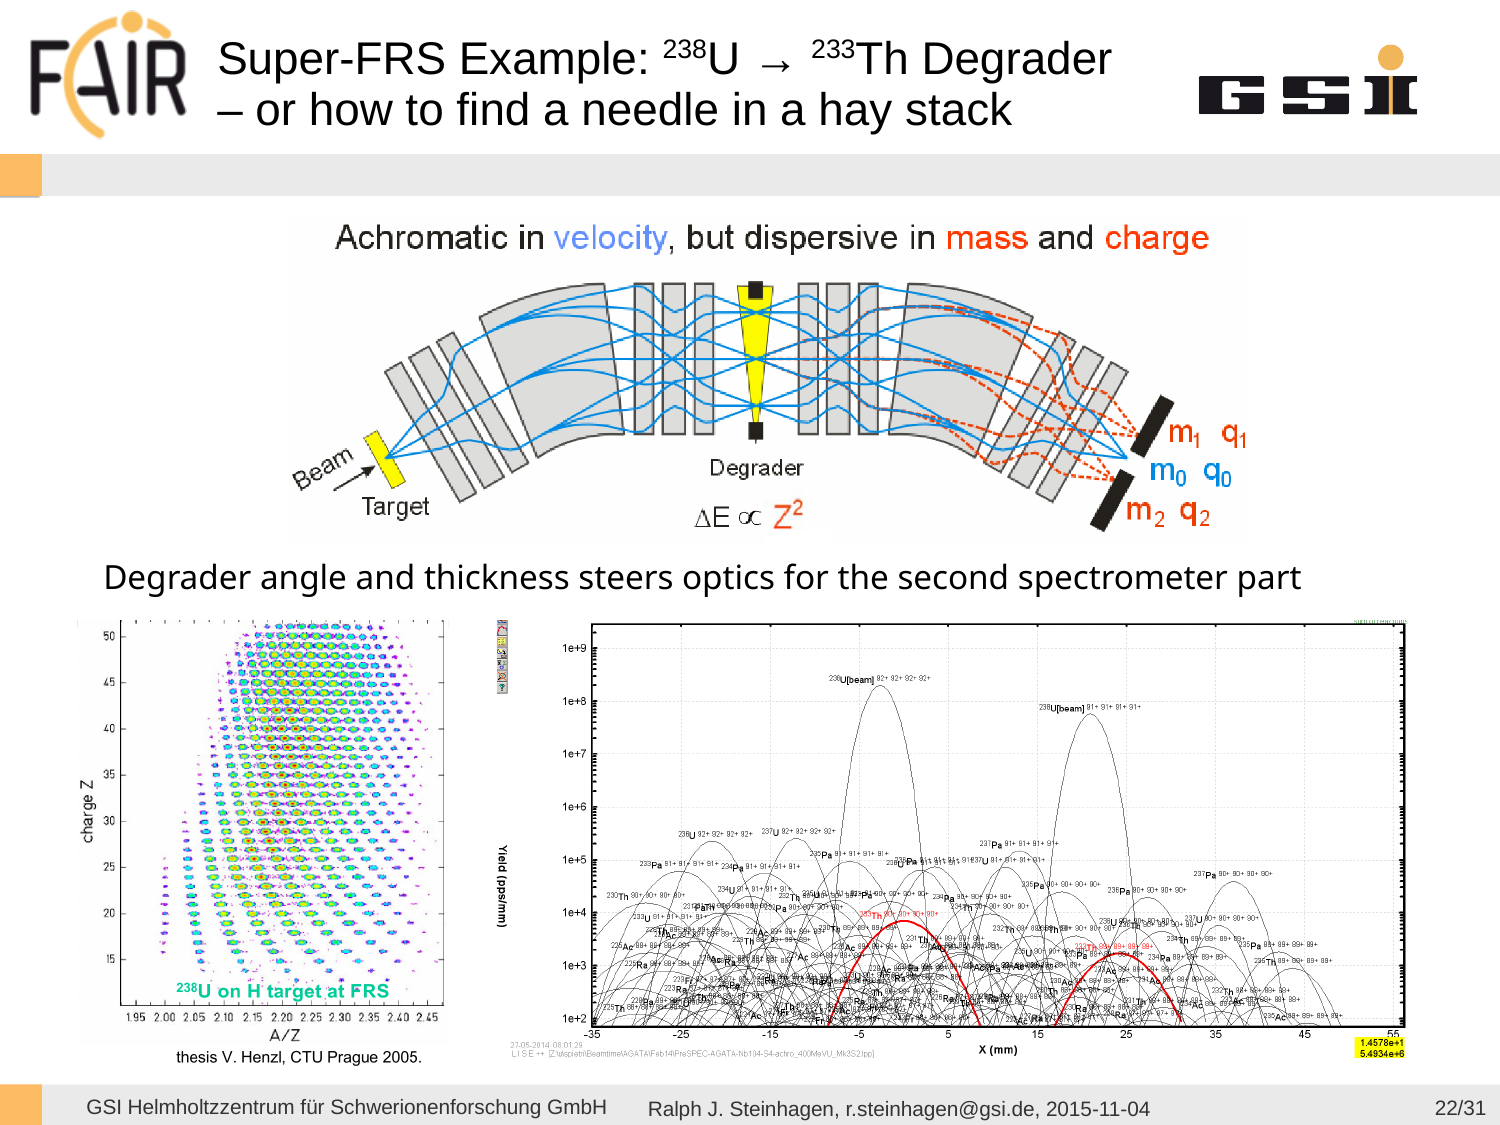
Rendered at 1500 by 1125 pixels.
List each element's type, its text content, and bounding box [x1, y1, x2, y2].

title Super-FRS Example: 238U → 233Th Degrader – or how to find a needle in a hay stack [217, 20, 1146, 147]
picture [1197, 42, 1419, 117]
picture [77, 620, 451, 1069]
picture [30, 9, 187, 141]
text_box Degrader angle and thickness steers optics for the second spectrometer part [88, 549, 1430, 604]
picture [496, 620, 1408, 1058]
picture [242, 212, 1270, 549]
